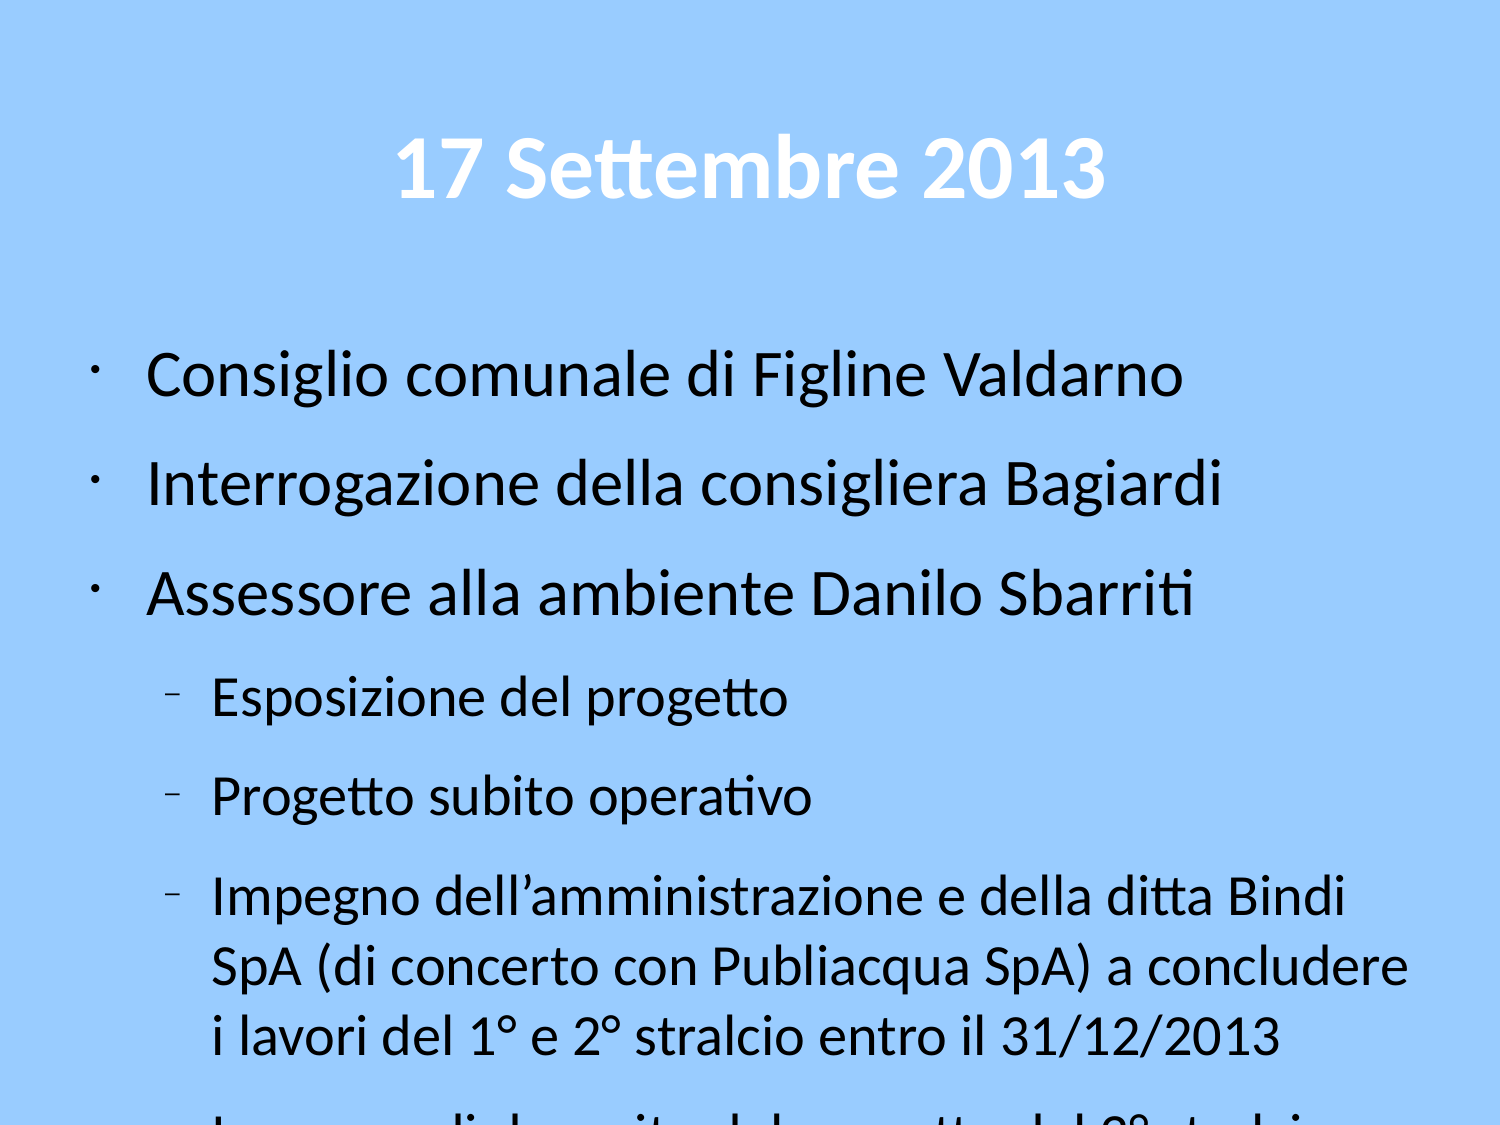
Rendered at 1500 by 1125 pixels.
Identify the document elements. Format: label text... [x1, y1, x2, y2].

title 17 Settembre 2013 [75, 91, 1425, 279]
list Consiglio comunale di Figline Valdarno Interrogazione della consigliera Bagiardi Assessore alla ambiente Danilo Sbarriti Esposizione del progetto Progetto subito operativo Impegno dell’amministrazione e della ditta Bindi SpA (di concerto con Publiacqua SpA) a concludere i lavori del 1° e 2° stralcio entro il 31/12/2013 Impegno di deposito del progetto del 3° stralcio entro il 31/12/2013, con le dovute garanzie bancarie [75, 314, 1425, 1125]
